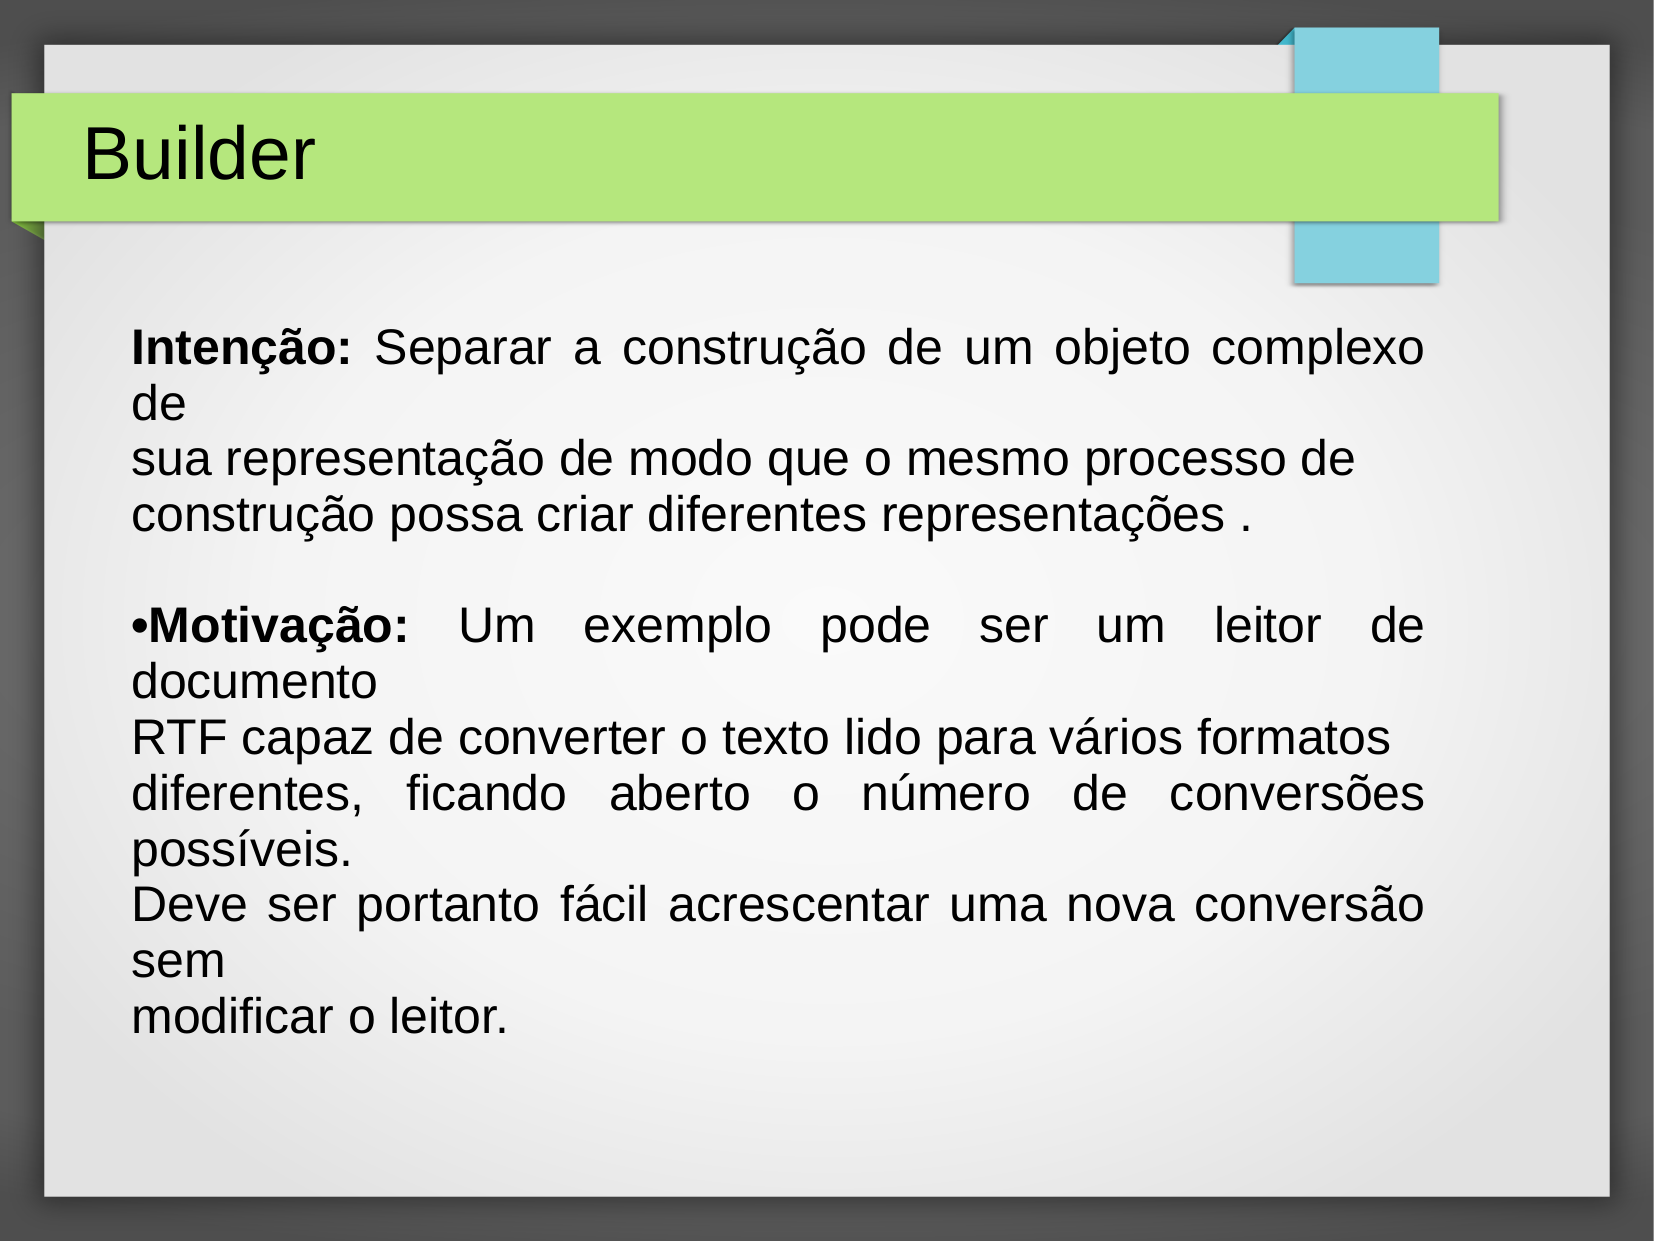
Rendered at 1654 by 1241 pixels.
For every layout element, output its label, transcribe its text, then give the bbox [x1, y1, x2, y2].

picture [0, 0, 1654, 1241]
title Builder [82, 94, 1264, 213]
text_box Intenção: Separar a construção de um objeto complexo de sua representação de modo que o mesmo processo de construção possa criar diferentes representações . •Motivação: Um exemplo pode ser um leitor de documento RTF capaz de converter o texto lido para vários formatos diferentes, ficando aberto o número de conversões possíveis. Deve ser portanto fácil acrescentar uma nova conversão sem modificar o leitor. [116, 311, 1441, 1052]
